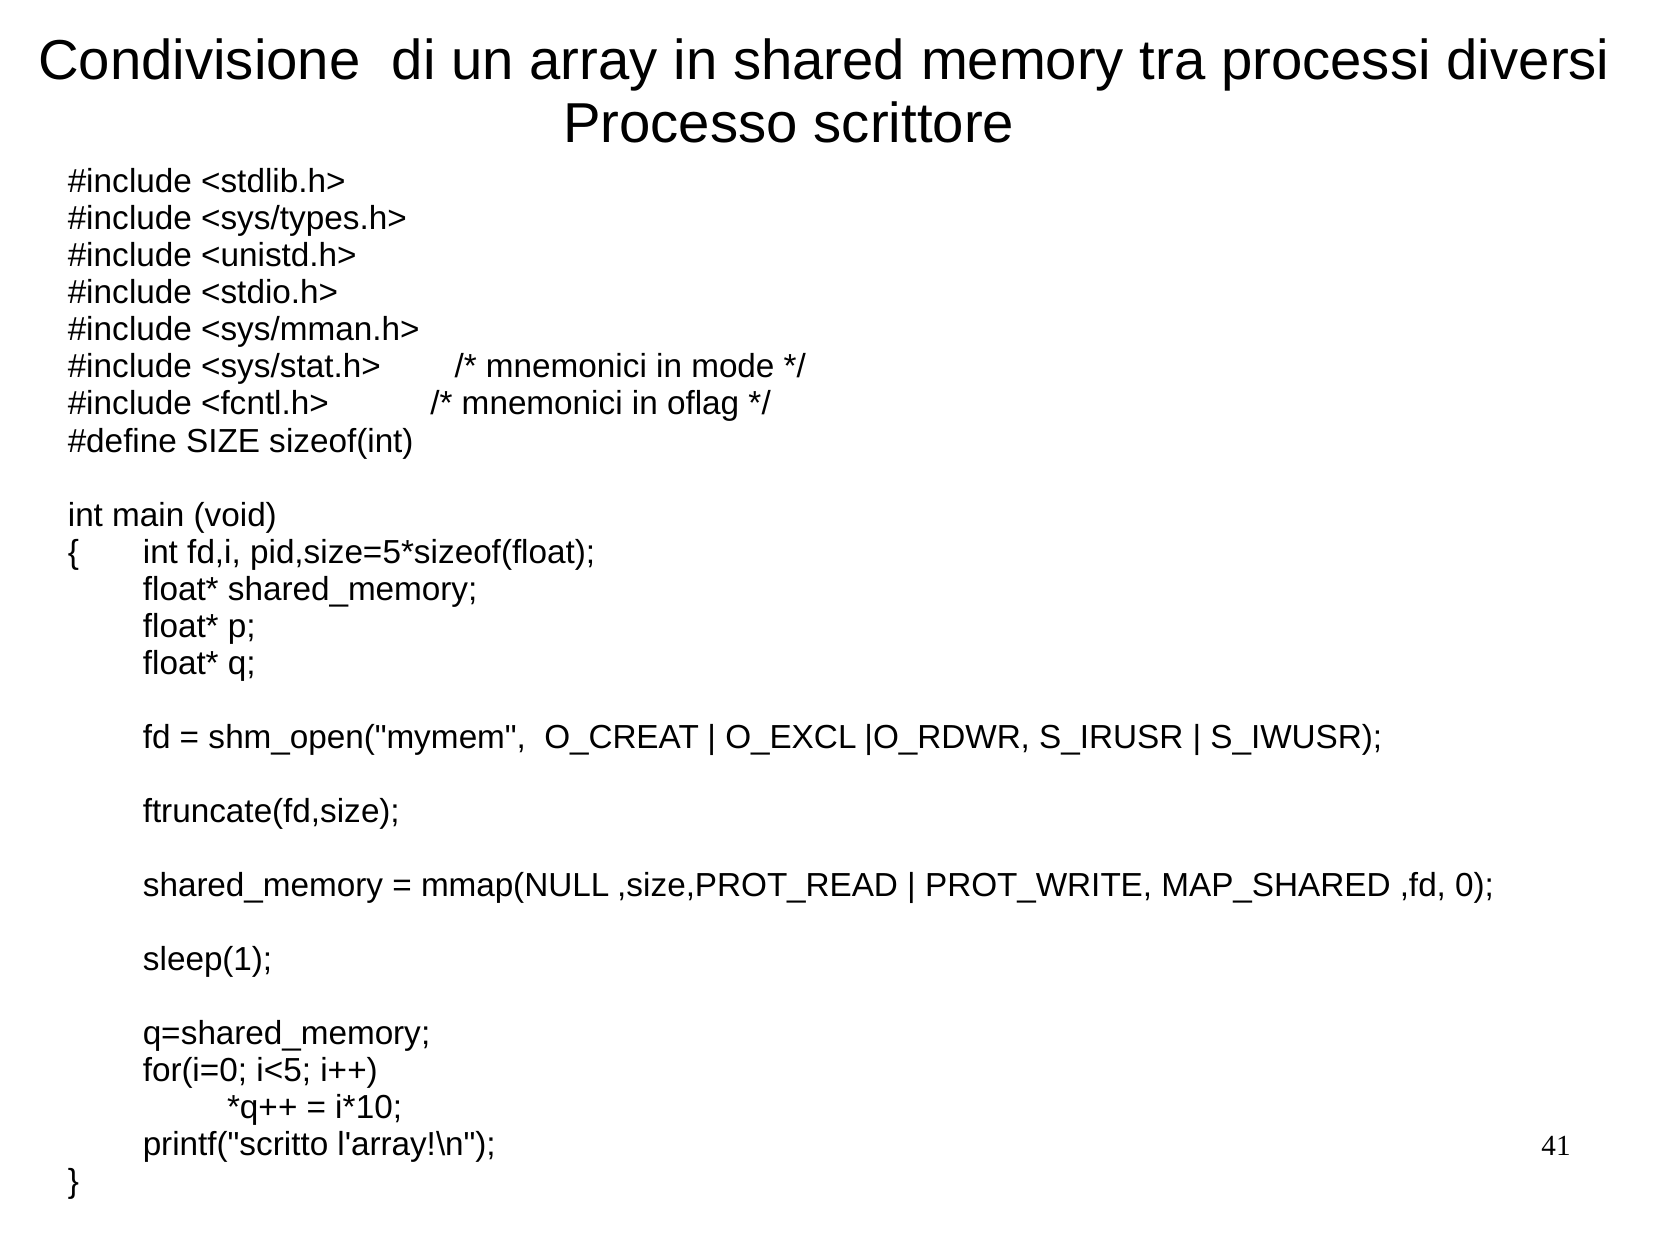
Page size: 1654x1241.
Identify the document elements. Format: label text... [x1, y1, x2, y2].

text_box #include <stdlib.h> #include <sys/types.h> #include <unistd.h> #include <stdio.h> #include <sys/mman.h> #include <sys/stat.h> /* mnemonici in mode */ #include <fcntl.h> /* mnemonici in oflag */ #define SIZE sizeof(int) int main (void) { int fd,i, pid,size=5*sizeof(float); float* shared_memory; float* p; float* q; fd = shm_open("mymem", O_CREAT | O_EXCL |O_RDWR, S_IRUSR | S_IWUSR); ftruncate(fd,size); shared_memory = mmap(NULL ,size,PROT_READ | PROT_WRITE, MAP_SHARED ,fd, 0); sleep(1); q=shared_memory; for(i=0; i<5; i++) *q++ = i*10; printf("scritto l'array!\n"); } [53, 162, 1654, 1221]
text_box Condivisione di un array in shared memory tra processi diversi Processo scrittore [23, 20, 1654, 162]
